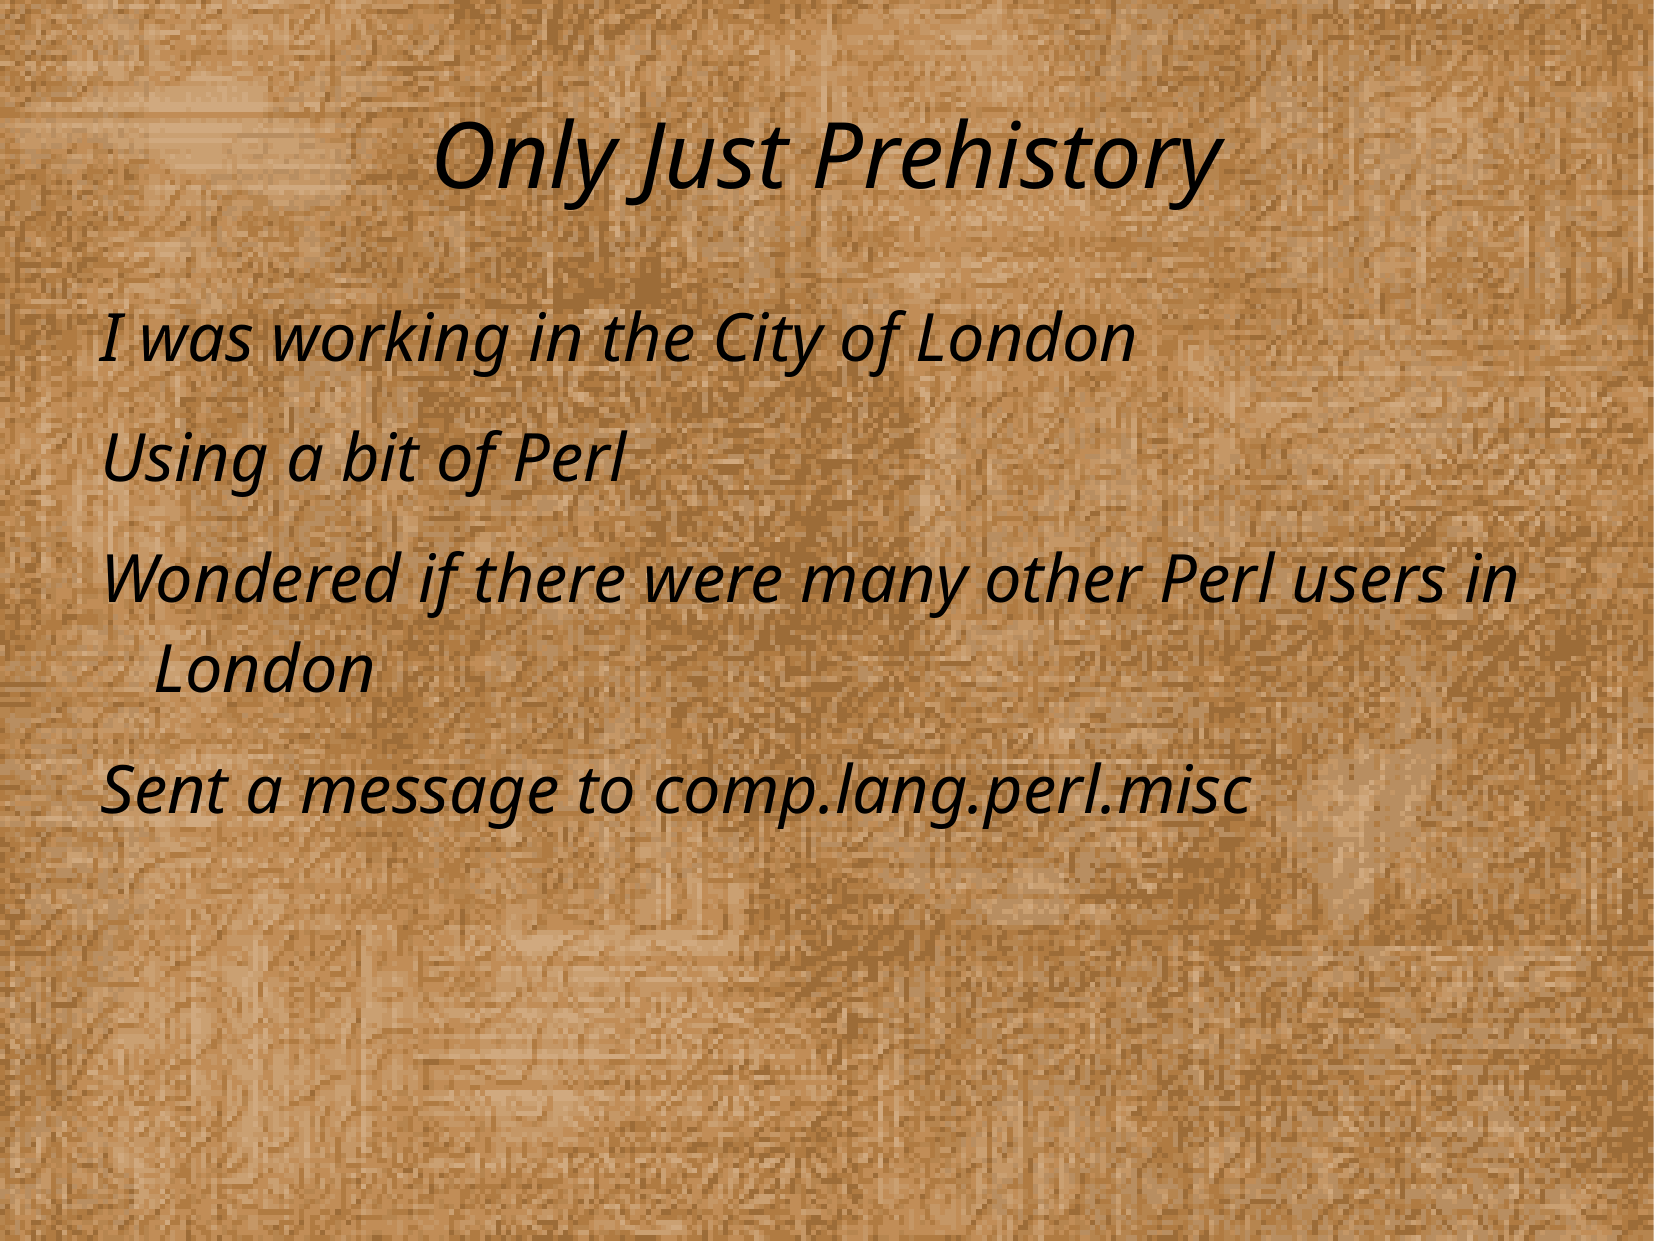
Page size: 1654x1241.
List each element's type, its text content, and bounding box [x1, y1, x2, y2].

title Only Just Prehistory [82, 56, 1571, 250]
list I was working in the City of London Using a bit of Perl Wondered if there were many other Perl users in London Sent a message to comp.lang.perl.misc [82, 290, 1571, 1094]
picture [0, 0, 1654, 1241]
